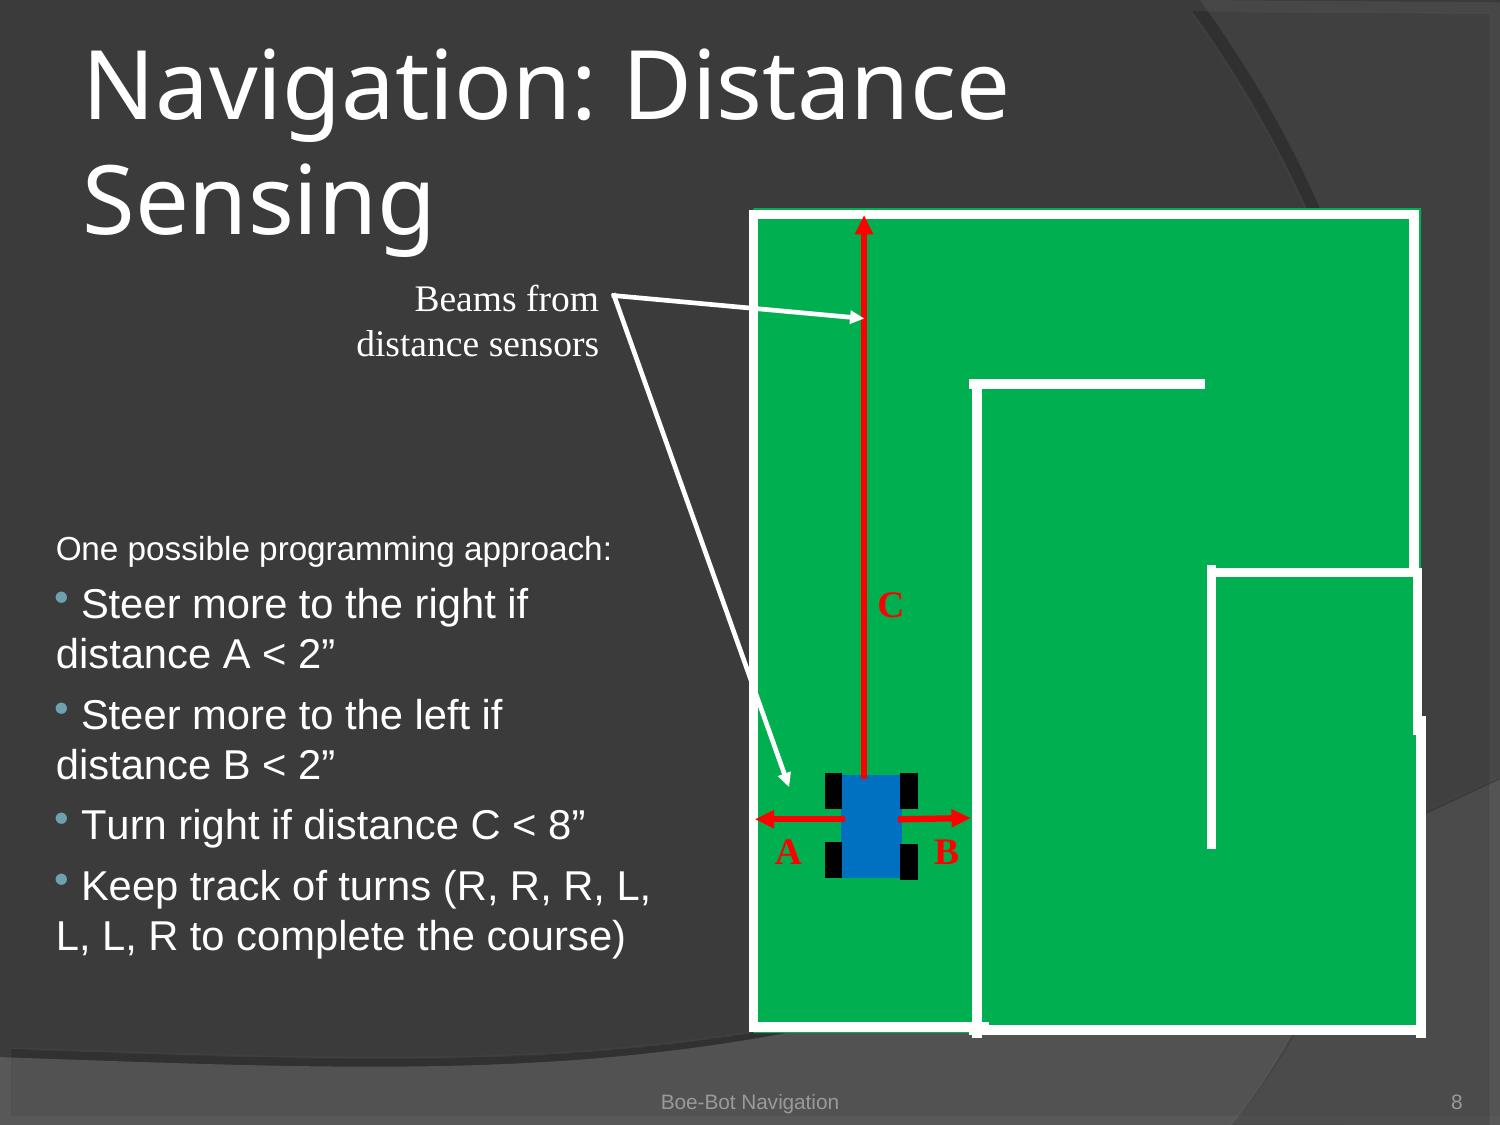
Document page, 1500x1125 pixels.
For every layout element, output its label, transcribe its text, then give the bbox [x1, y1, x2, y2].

text_box [758, 219, 861, 315]
title Navigation: Distance Sensing [74, 45, 1300, 233]
text_box <number> [1337, 1053, 1463, 1114]
text_box [758, 219, 1416, 1025]
text_box B [909, 819, 985, 880]
list One possible programming approach: Steer more to the right if distance A < 2” Steer more to the left if distance B < 2” Turn right if distance C < 8” Keep track of turns (R, R, R, L, L, L, R to complete the course) [35, 518, 691, 1125]
text_box [753, 208, 1422, 568]
text_box C [853, 572, 929, 634]
text_box Boe-Bot Navigation [512, 1053, 988, 1114]
text_box A [750, 819, 826, 880]
text_box Beams from distance sensors [336, 265, 615, 372]
